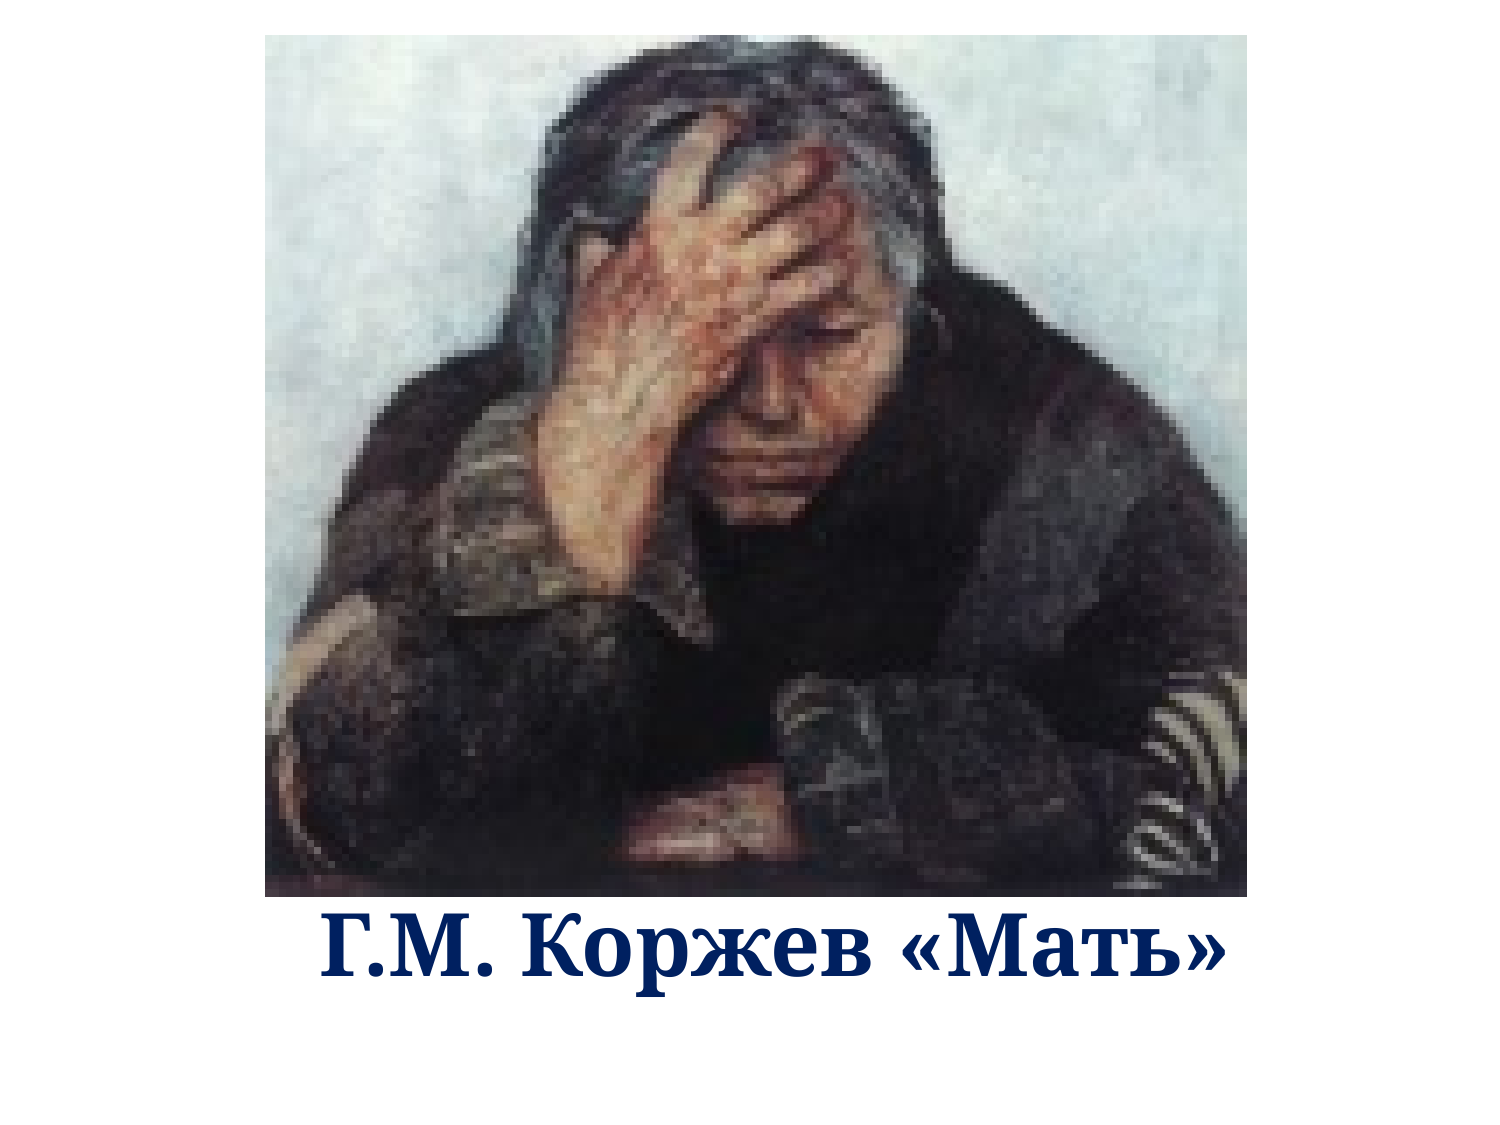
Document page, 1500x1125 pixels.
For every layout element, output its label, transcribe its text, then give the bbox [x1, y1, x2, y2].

title Г.М. Коржев «Мать» [100, 881, 1451, 1069]
picture [265, 35, 1247, 897]
